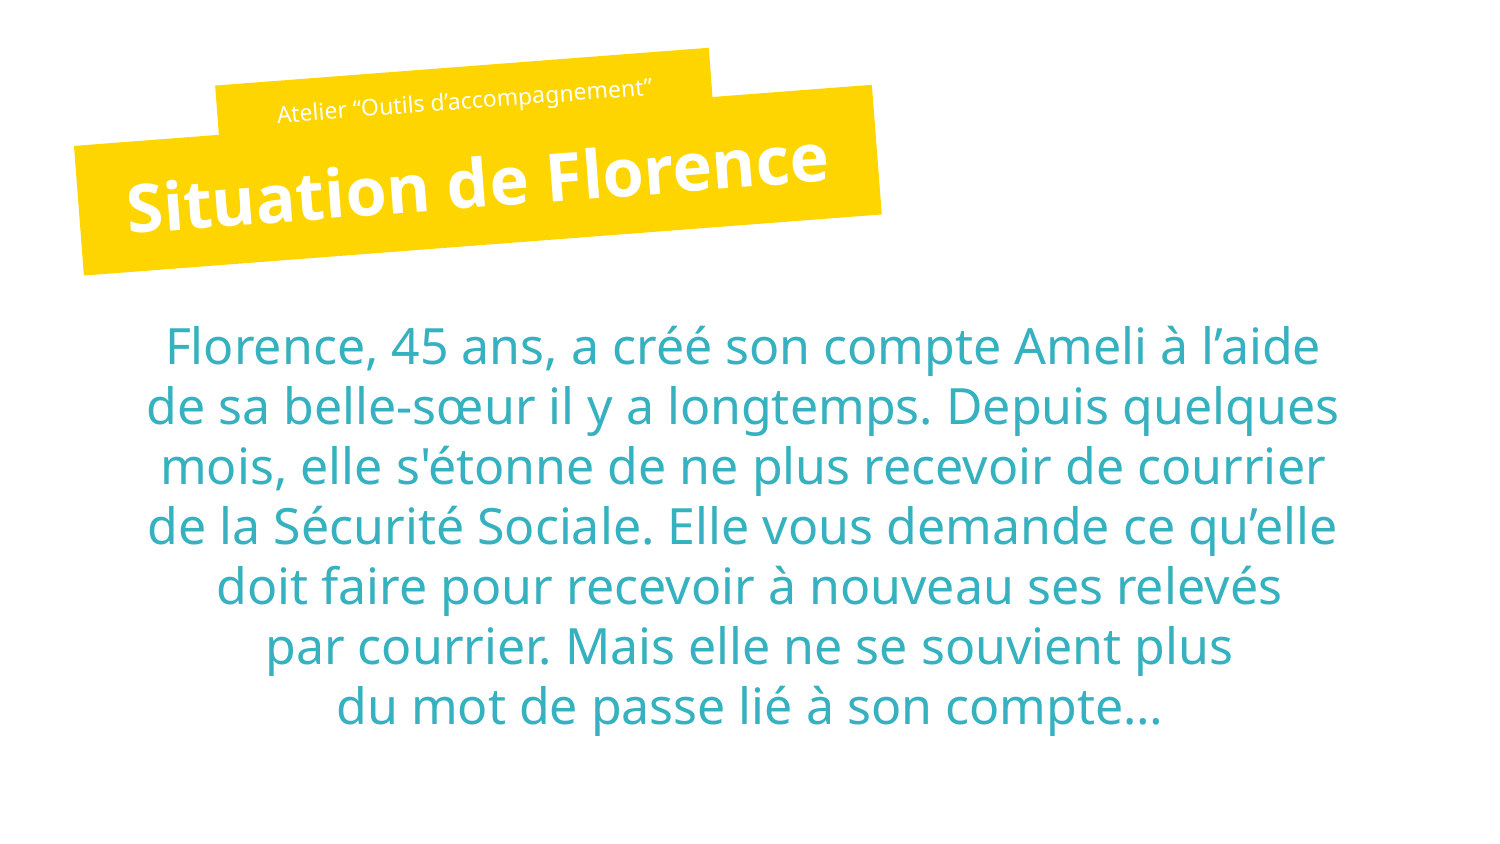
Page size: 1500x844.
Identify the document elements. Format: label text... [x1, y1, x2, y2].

text_box Florence, 45 ans, a créé son compte Ameli à l’aide de sa belle-sœur il y a longtemps. Depuis quelques mois, elle s'étonne de ne plus recevoir de courrier de la Sécurité Sociale. Elle vous demande ce qu’elle doit faire pour recevoir à nouveau ses relevés par courrier. Mais elle ne se souvient plus du mot de passe lié à son compte… [0, 205, 1500, 844]
text_box Atelier “Outils d’accompagnement” [215, 47, 714, 152]
text_box Situation de Florence [73, 84, 882, 276]
